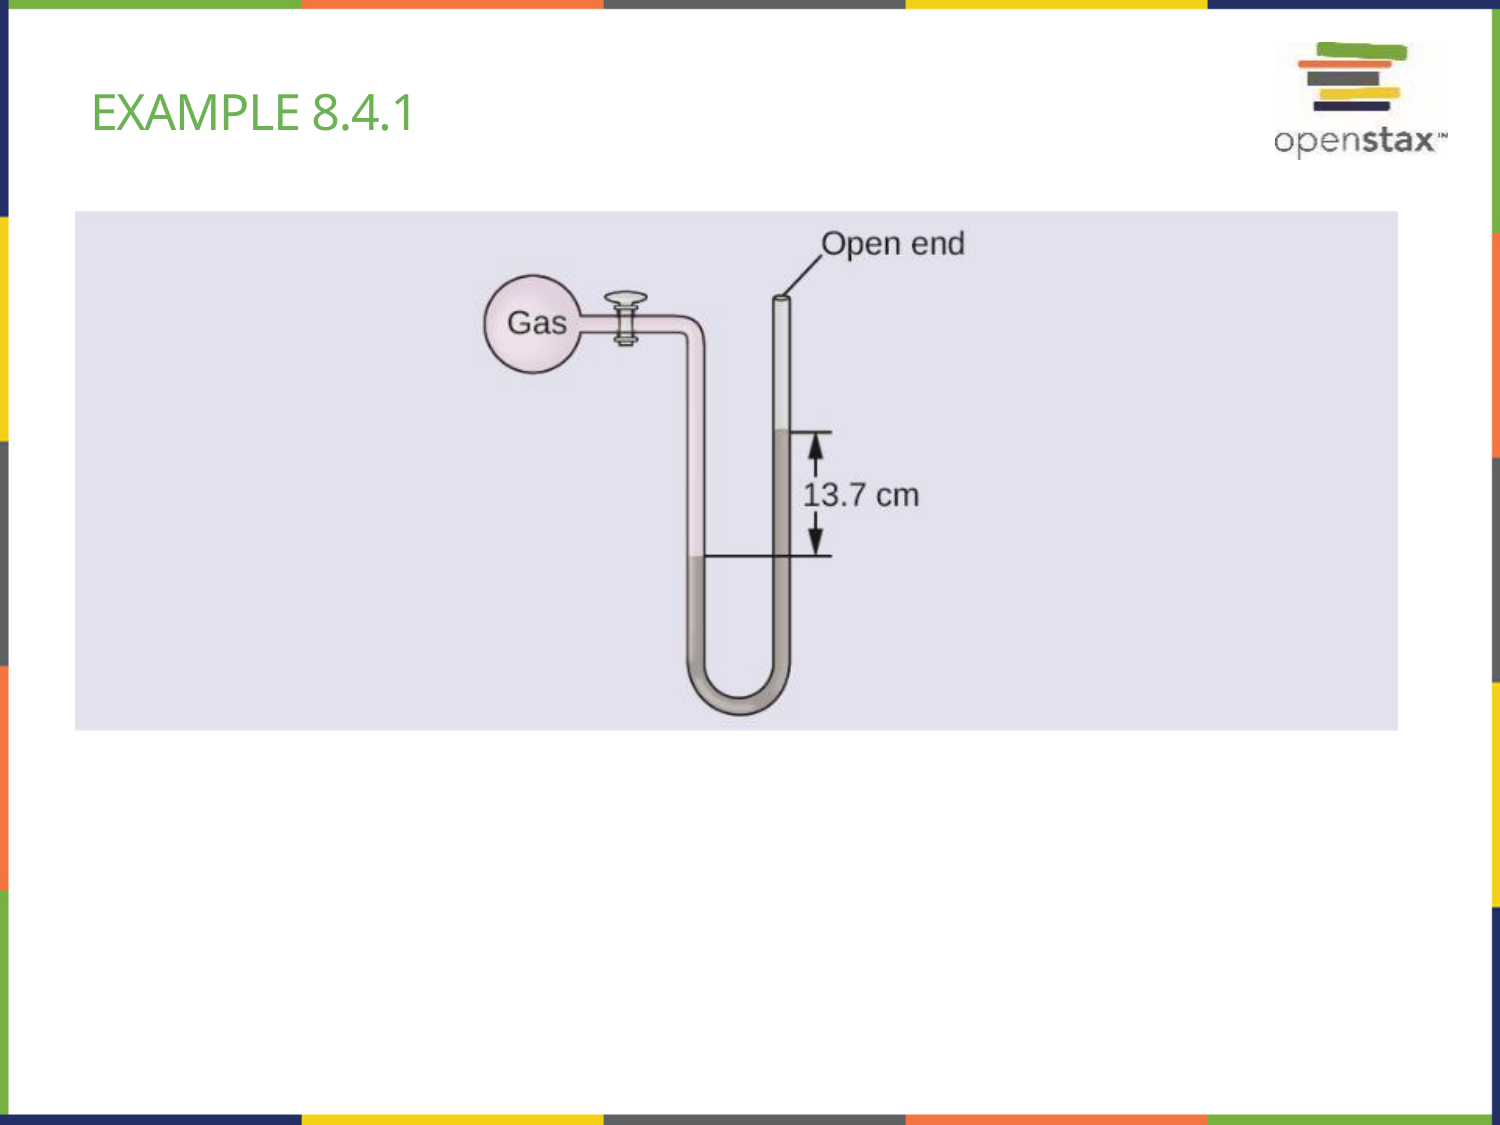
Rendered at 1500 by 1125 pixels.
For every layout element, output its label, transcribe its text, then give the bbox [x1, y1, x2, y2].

title Example 8.4.1 [75, 39, 1398, 148]
picture [0, 0, 1500, 1125]
